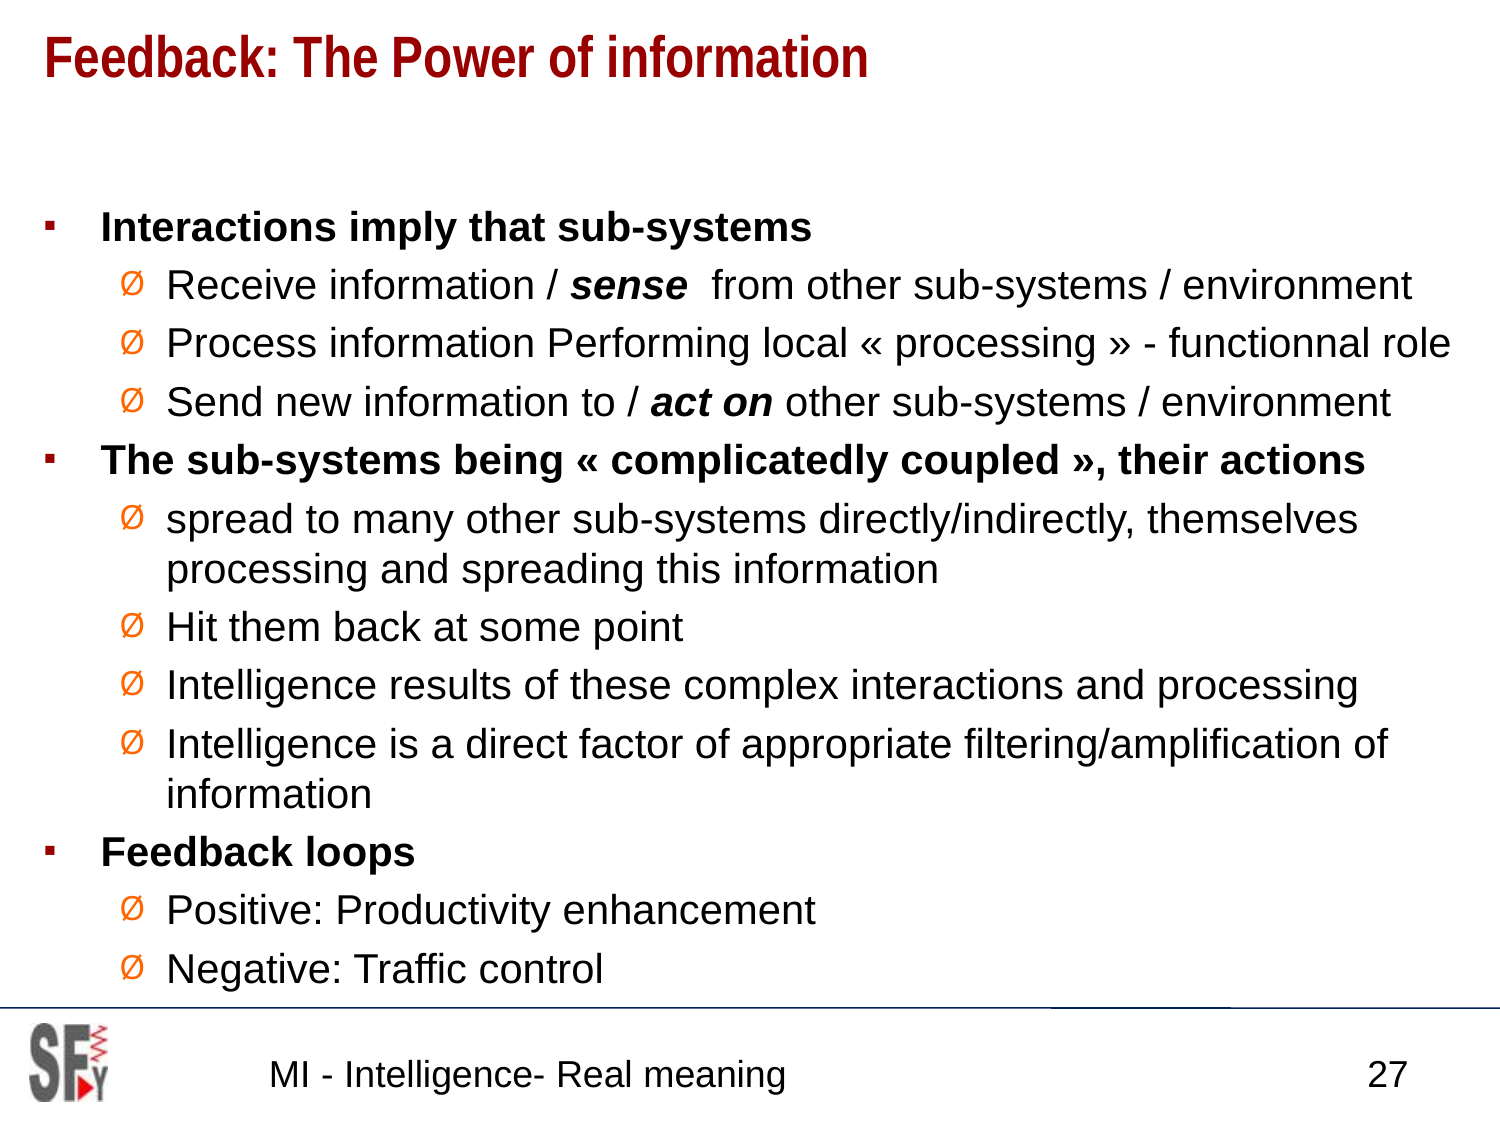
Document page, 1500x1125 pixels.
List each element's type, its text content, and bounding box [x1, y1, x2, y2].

list Interactions imply that sub-systems Receive information / sense from other sub-systems / environment Process information Performing local « processing » - functionnal role Send new information to / act on other sub-systems / environment The sub-systems being « complicatedly coupled », their actions spread to many other sub-systems directly/indirectly, themselves processing and spreading this information Hit them back at some point Intelligence results of these complex interactions and processing Intelligence is a direct factor of appropriate filtering/amplification of information Feedback loops Positive: Productivity enhancement Negative: Traffic control [29, 184, 1471, 988]
slide_number <numéro> [1352, 1034, 1490, 1103]
picture [29, 1023, 108, 1102]
title Feedback: The Power of information [29, 12, 1471, 138]
footer MI - Intelligence- Real meaning [253, 1034, 1336, 1103]
